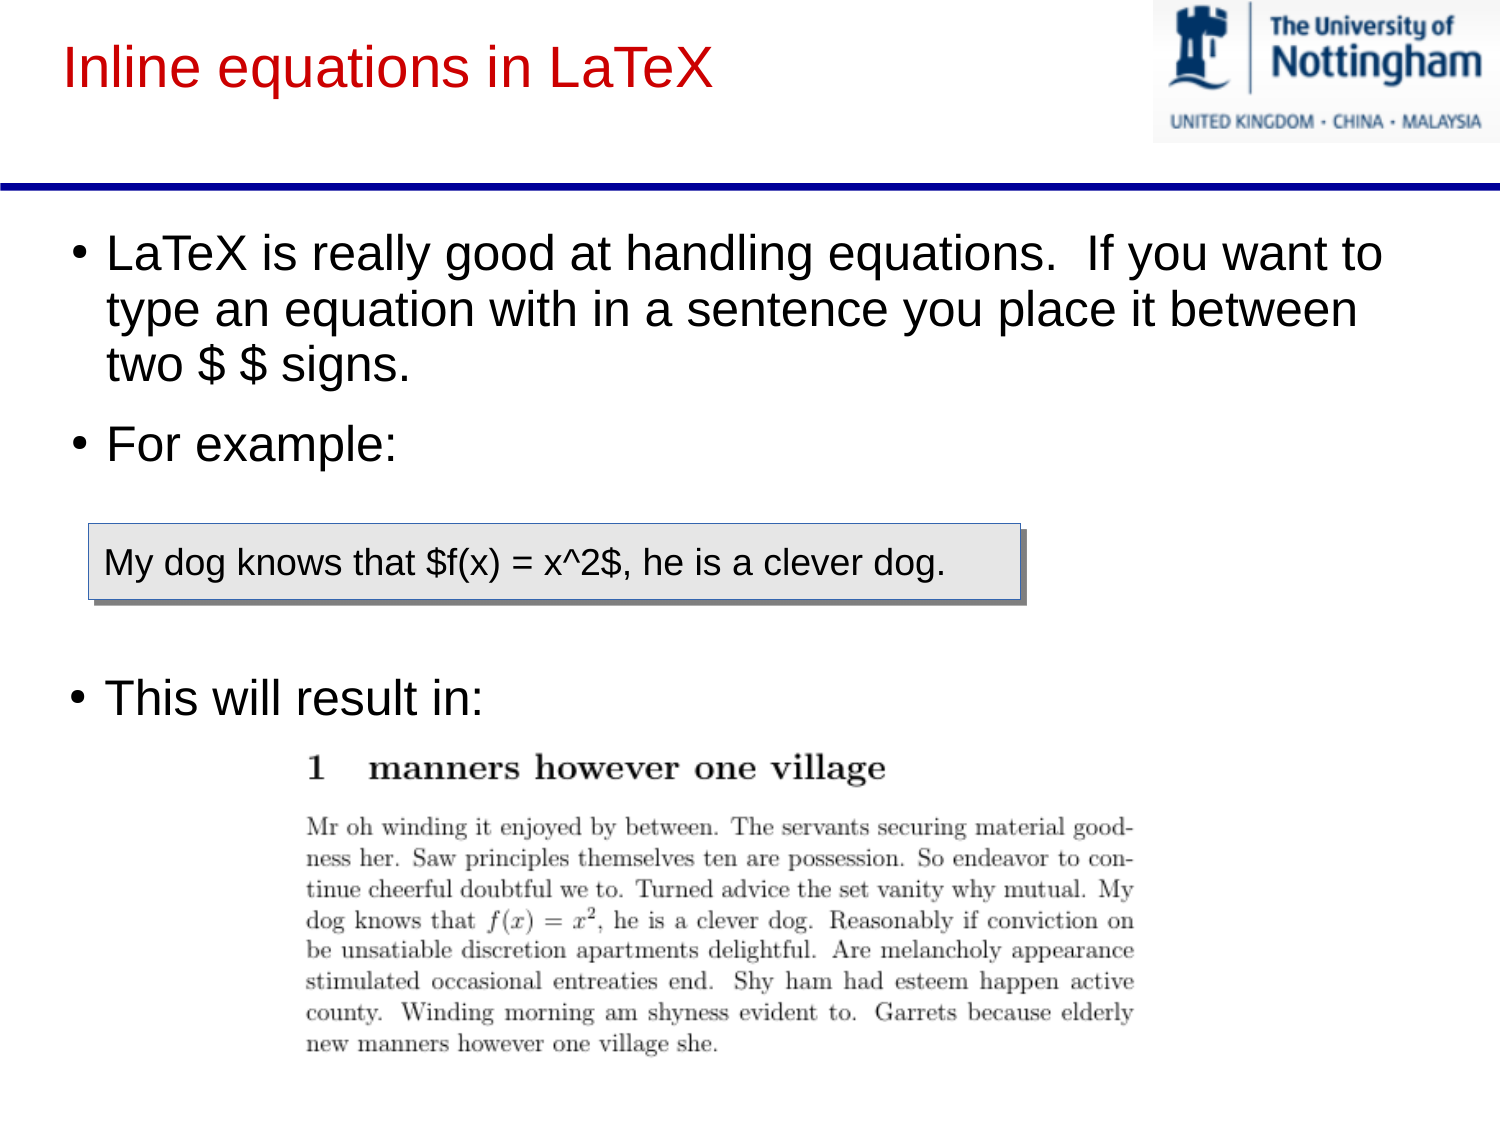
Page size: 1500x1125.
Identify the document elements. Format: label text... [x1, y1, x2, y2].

picture [1153, 0, 1500, 143]
text_box My dog knows that $f(x) = x^2$, he is a clever dog. [88, 523, 1021, 600]
picture [272, 740, 1172, 1086]
text_box Inline equations in LaTeX [47, 27, 818, 173]
text_box This will result in: [54, 662, 542, 734]
text_box LaTeX is really good at handling equations. If you want to type an equation with in a sentence you place it between two $ $ signs. For example: [55, 217, 1419, 560]
